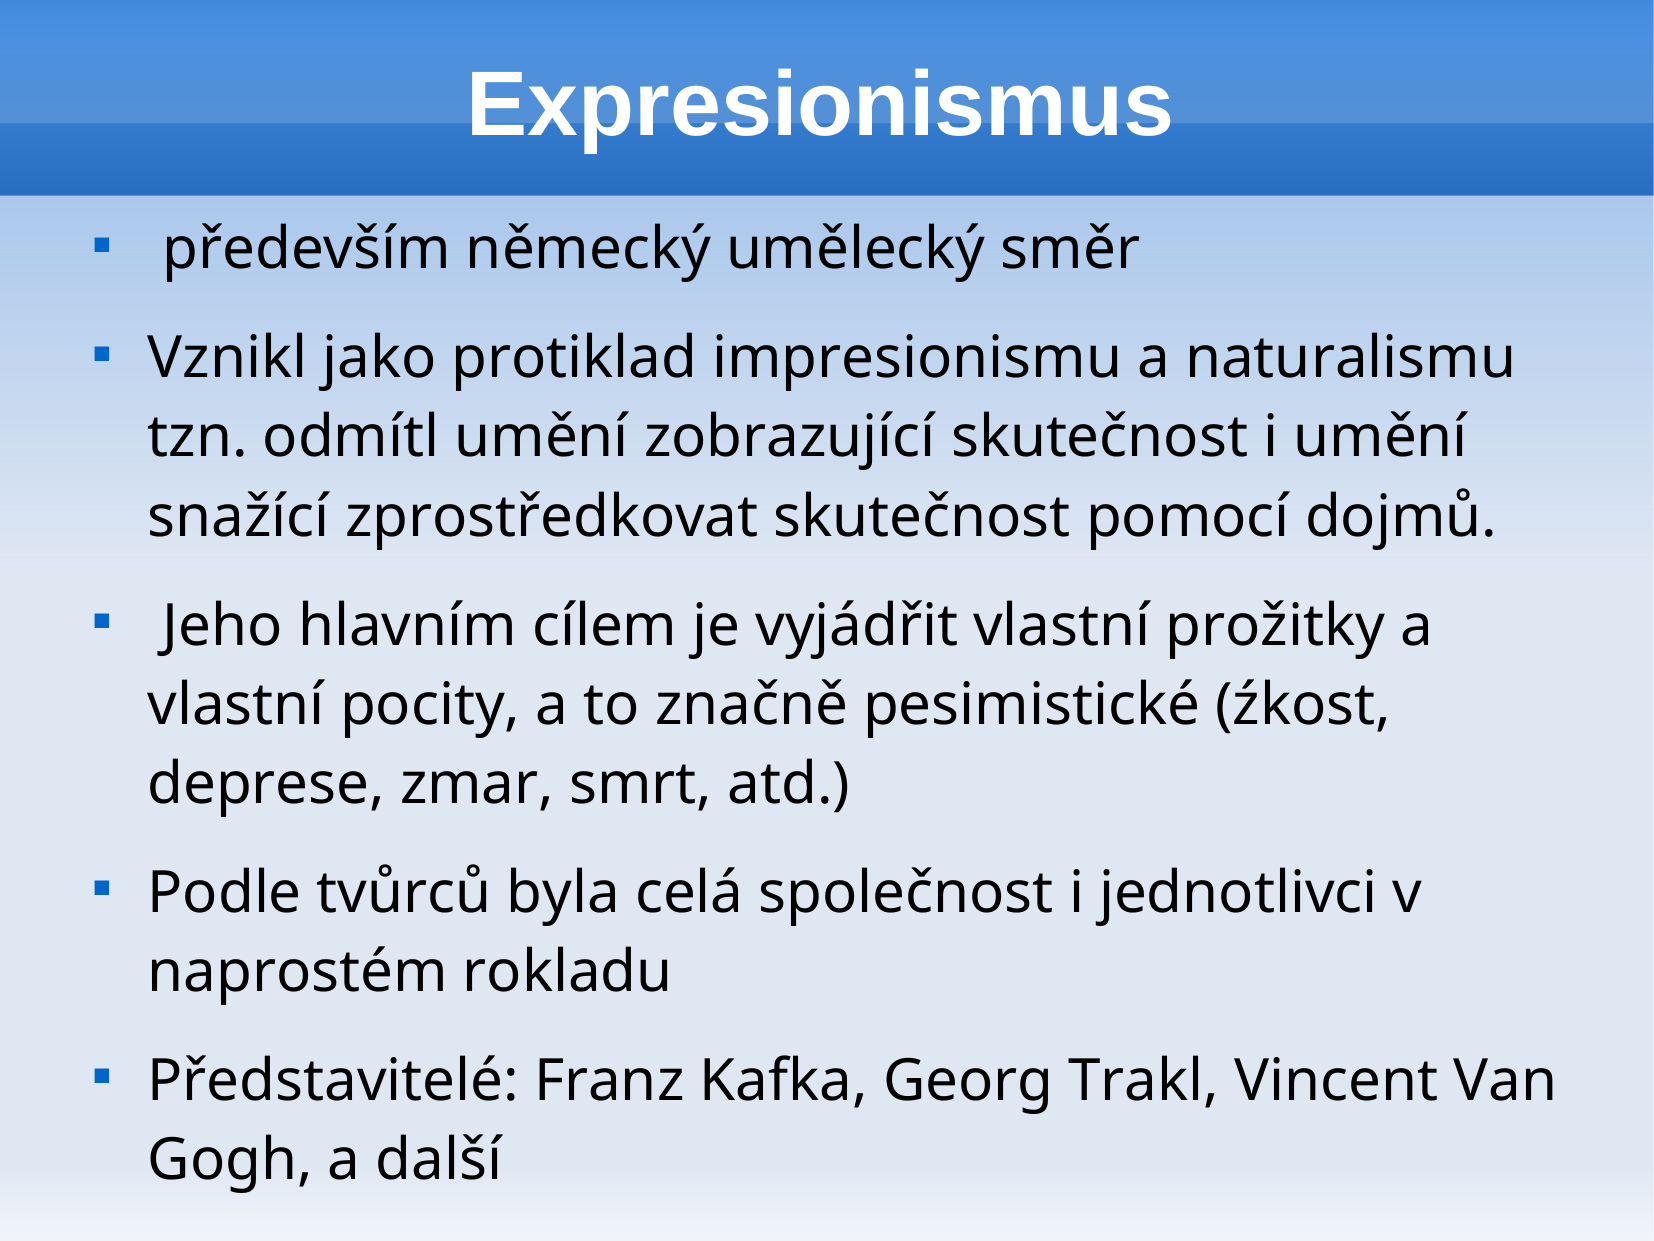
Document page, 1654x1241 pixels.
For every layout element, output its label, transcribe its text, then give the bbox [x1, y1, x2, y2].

picture [0, 0, 1654, 1241]
list především německý umělecký směr Vznikl jako protiklad impresionismu a naturalismu tzn. odmítl umění zobrazující skutečnost i umění snažící zprostředkovat skutečnost pomocí dojmů. Jeho hlavním cílem je vyjádřit vlastní prožitky a vlastní pocity, a to značně pesimistické (źkost, deprese, zmar, smrt, atd.) Podle tvůrců byla celá společnost i jednotlivci v naprostém rokladu Představitelé: Franz Kafka, Georg Trakl, Vincent Van Gogh, a další [76, 206, 1565, 1156]
title Expresionismus [76, 7, 1565, 200]
